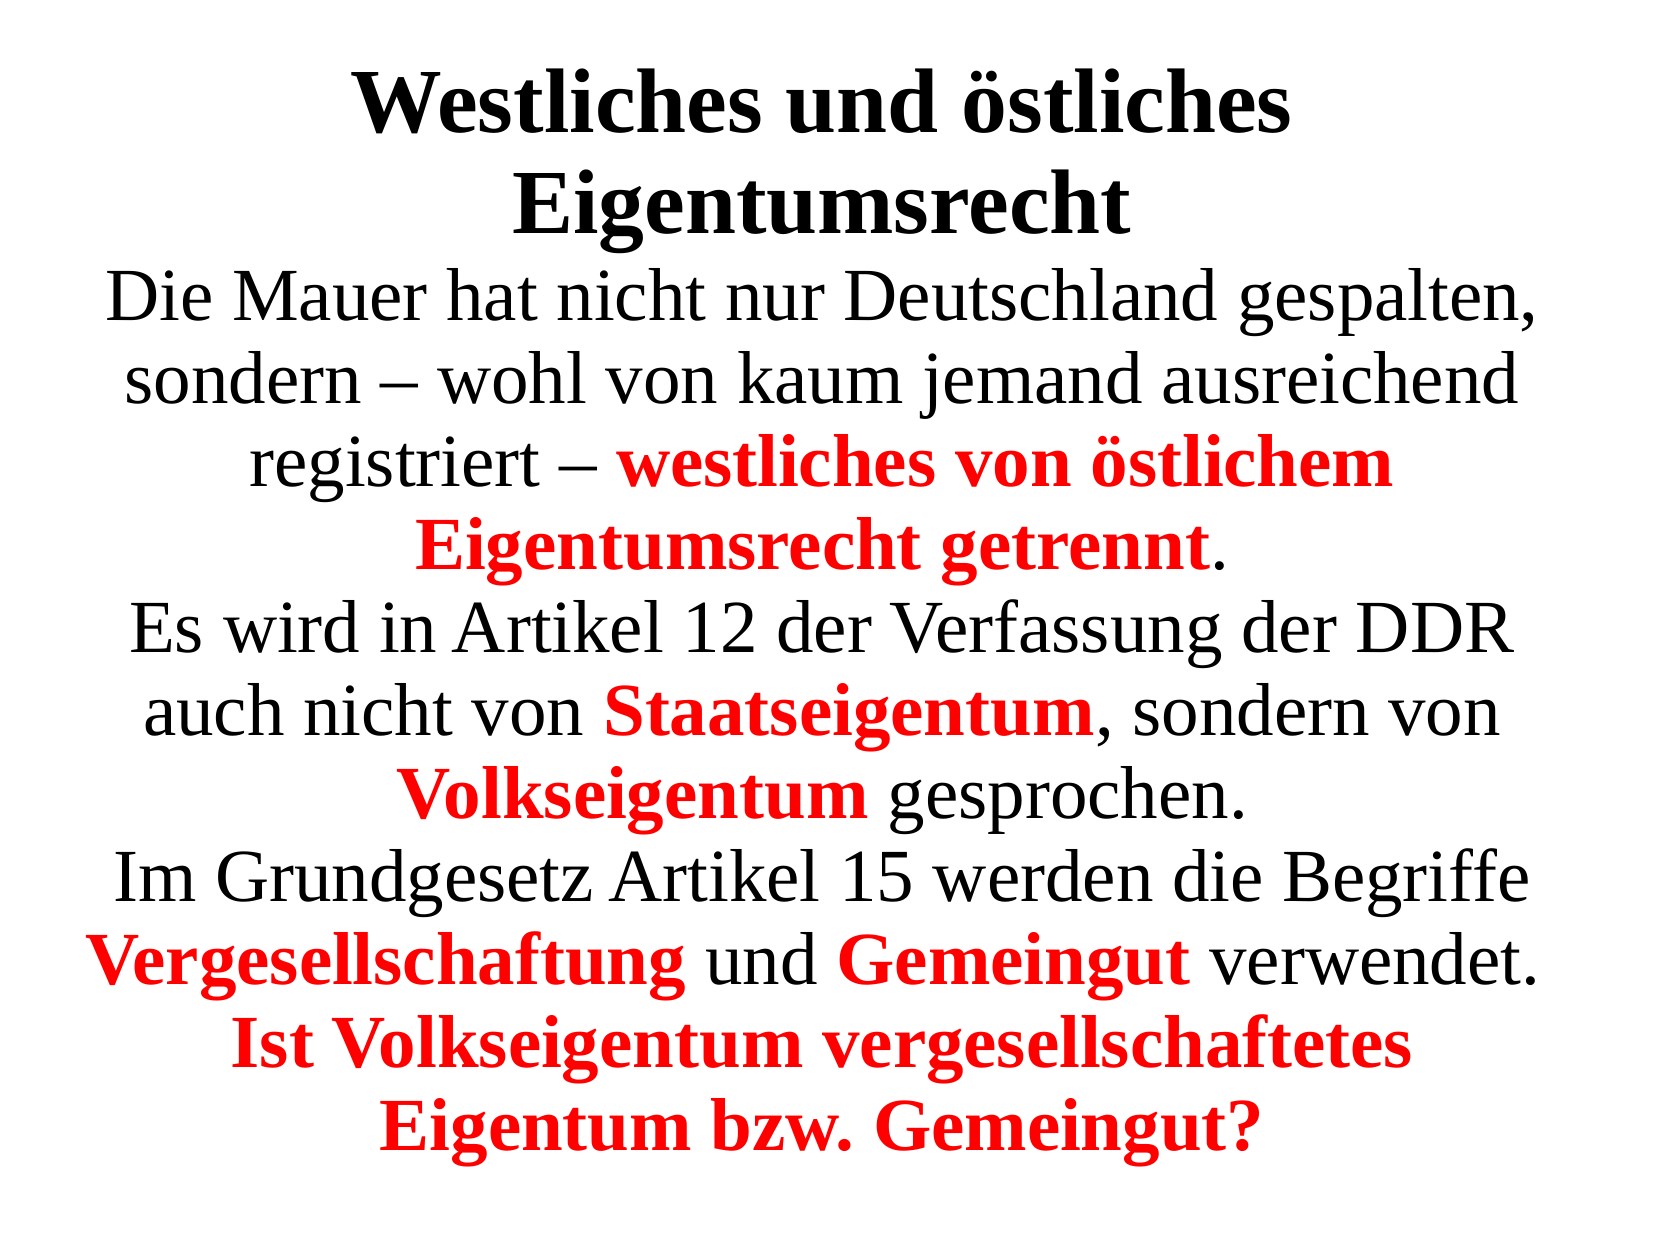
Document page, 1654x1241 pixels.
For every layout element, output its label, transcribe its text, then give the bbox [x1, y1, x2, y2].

text_box Westliches und östliches Eigentumsrecht Die Mauer hat nicht nur Deutschland gespalten, sondern – wohl von kaum jemand ausreichend registriert – westliches von östlichem Eigentumsrecht getrennt. Es wird in Artikel 12 der Verfassung der DDR auch nicht von Staatseigentum, sondern von Volkseigentum gesprochen. Im Grundgesetz Artikel 15 werden die Begriffe Vergesellschaftung und Gemeingut verwendet. Ist Volkseigentum vergesellschaftetes Eigentum bzw. Gemeingut? [70, 43, 1590, 1179]
